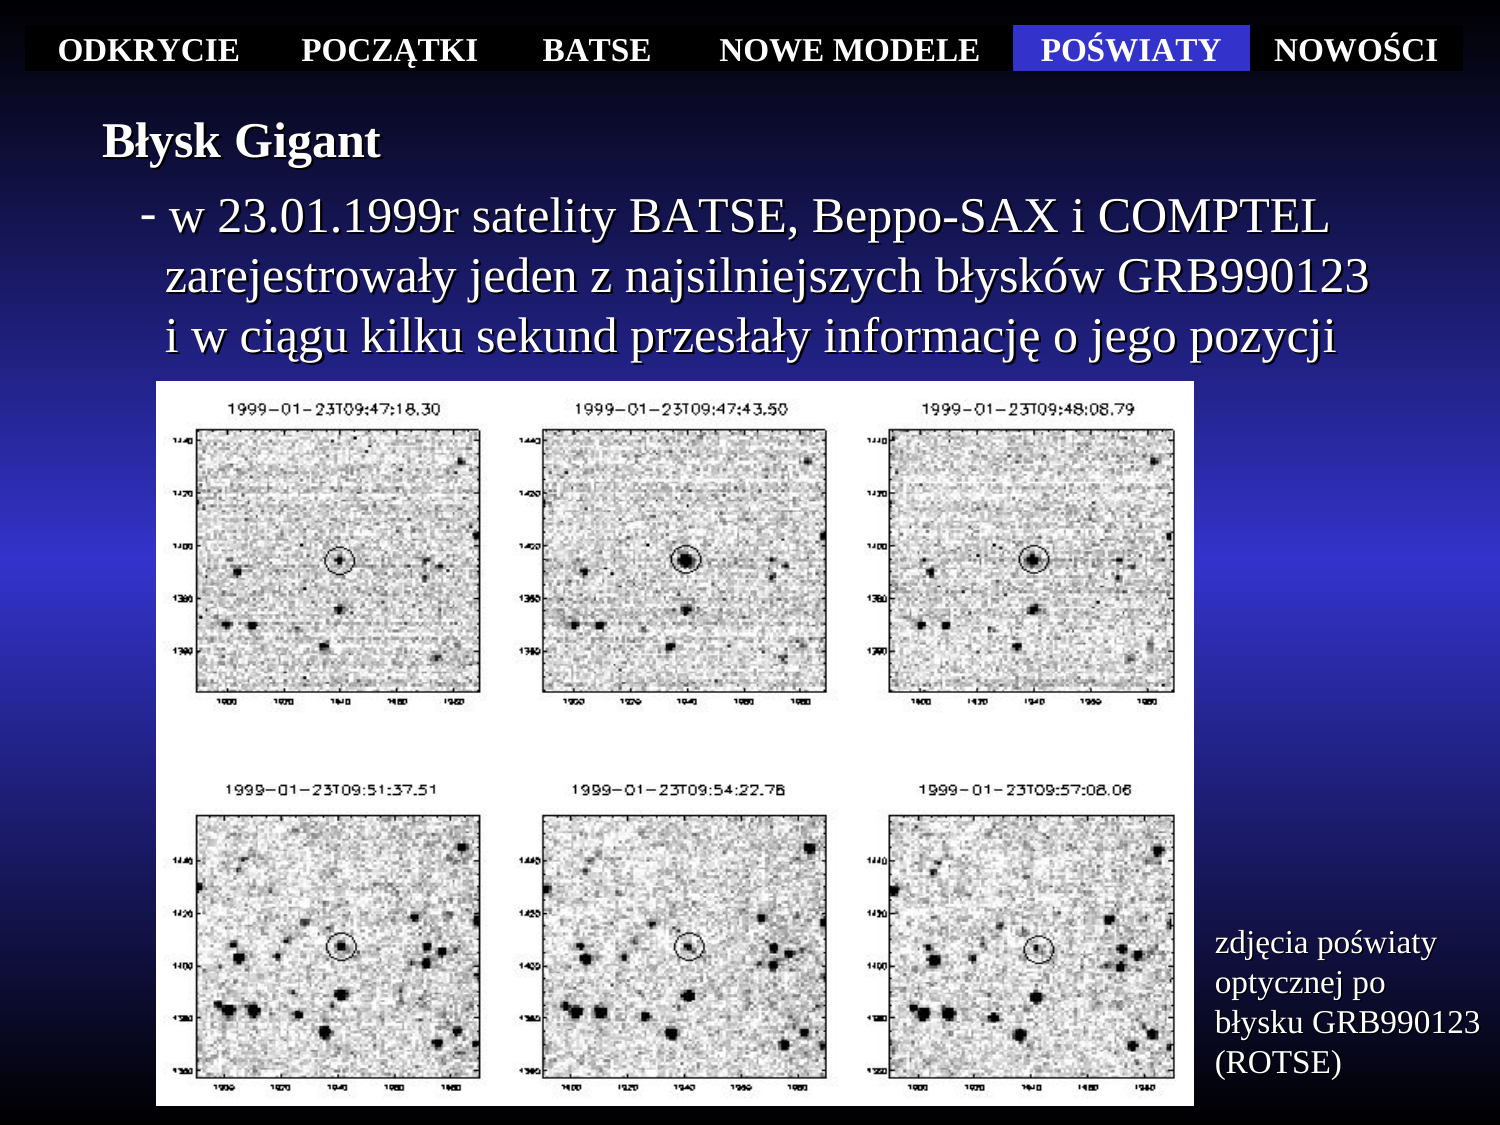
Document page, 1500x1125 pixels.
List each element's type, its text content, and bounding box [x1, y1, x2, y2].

text_box Błysk Gigant [87, 99, 397, 176]
table_header BATSE [507, 25, 688, 71]
text_box w 23.01.1999r satelity BATSE, Beppo-SAX i COMPTEL zarejestrowały jeden z najsilniejszych błysków GRB990123 i w ciągu kilku sekund przesłały informację o jego pozycji [125, 174, 1463, 371]
text_box zdjęcia poświaty optycznej po błysku GRB990123 (ROTSE) [1200, 912, 1500, 1088]
table_header NOWOŚCI [1250, 25, 1463, 71]
table_header POCZĄTKI [273, 25, 507, 71]
table_header POŚWIATY [1013, 25, 1250, 71]
table_header ODKRYCIE [25, 25, 273, 71]
picture [162, 387, 1188, 1100]
table_header NOWE MODELE [688, 25, 1013, 71]
